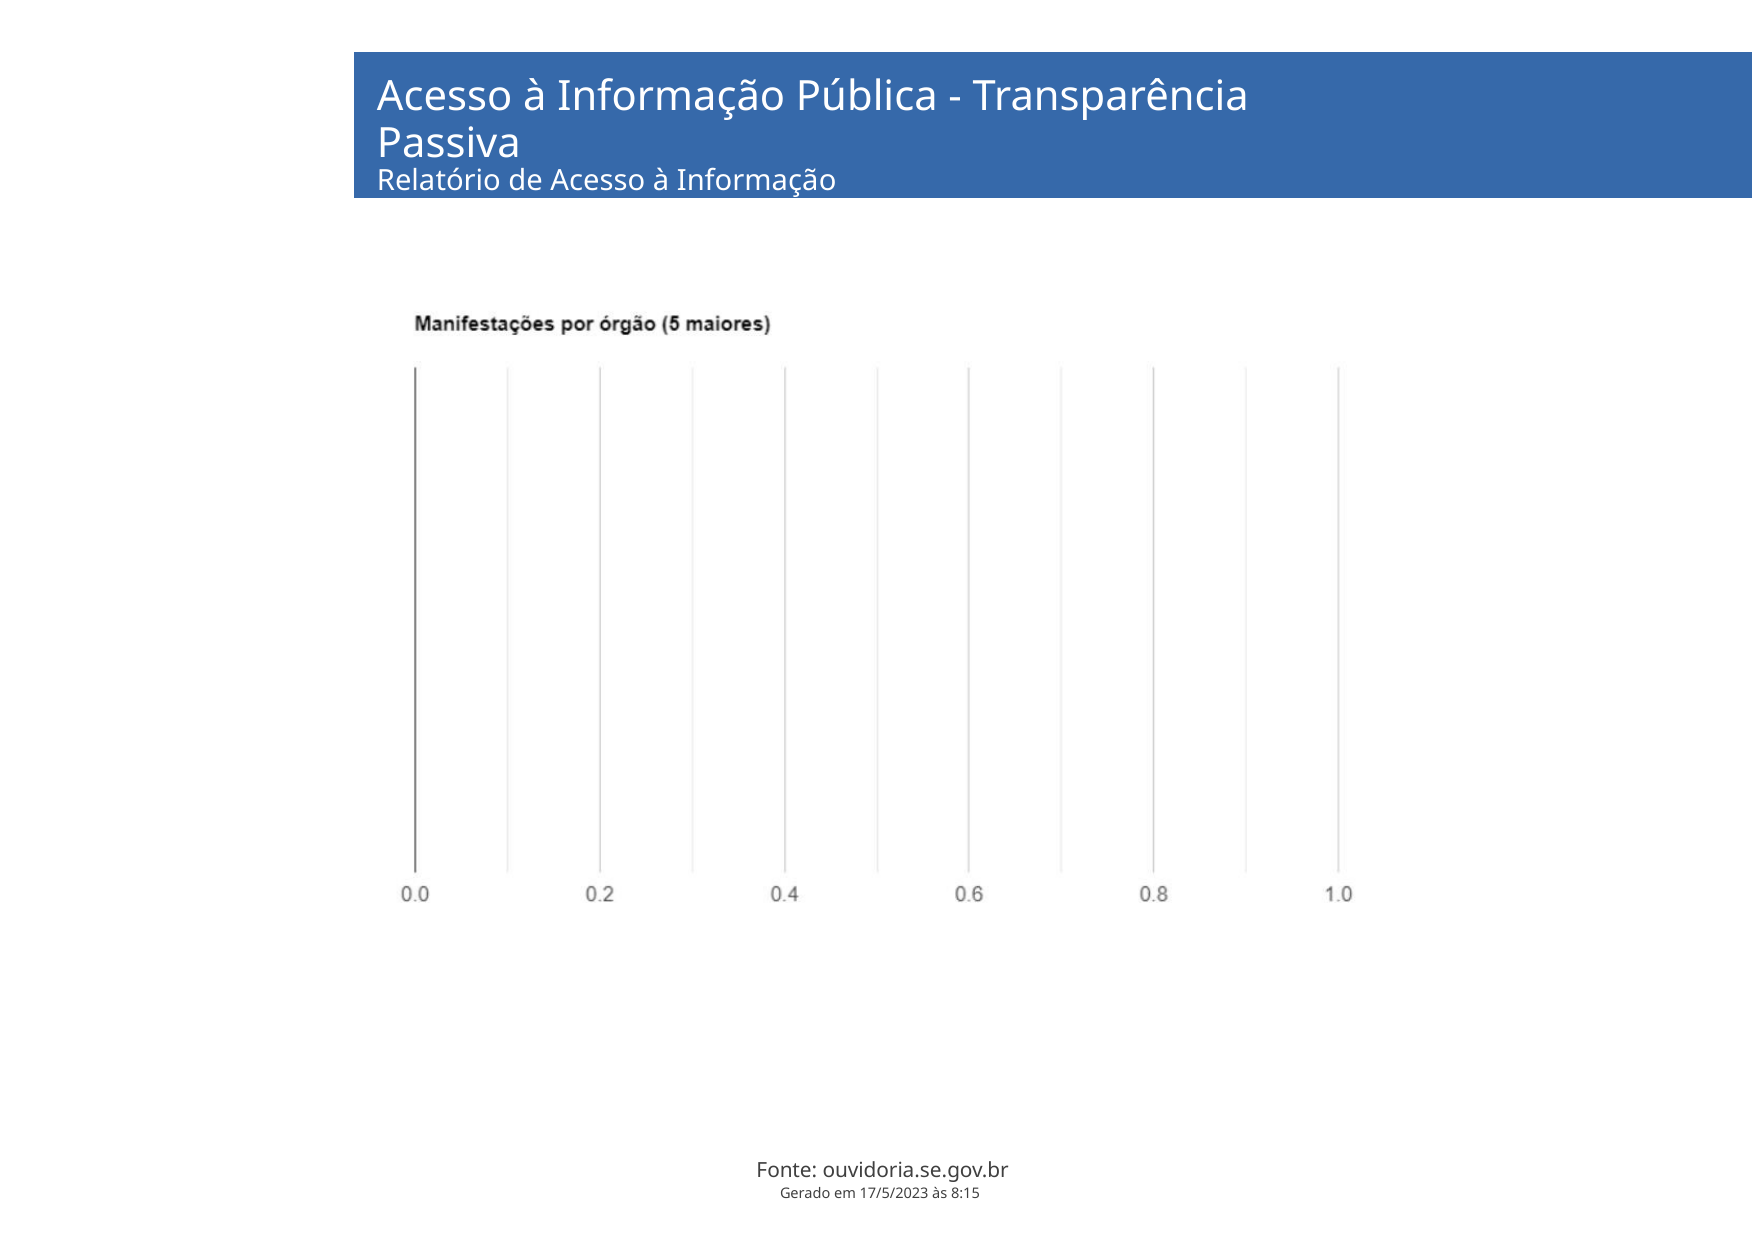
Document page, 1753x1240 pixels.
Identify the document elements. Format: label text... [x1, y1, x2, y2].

text_box Acesso à Informação Pública - Transparência Passiva Relatório de Acesso à Informação EMSETURAbril a Abril de 2023 [376, 72, 1403, 228]
text_box Gerado em 17/5/2023 às 8:15 [780, 1184, 999, 1202]
text_box [155, 211, 1599, 1028]
text_box [354, 52, 1752, 198]
text_box Fonte: ouvidoria.se.gov.br [756, 1158, 1023, 1182]
